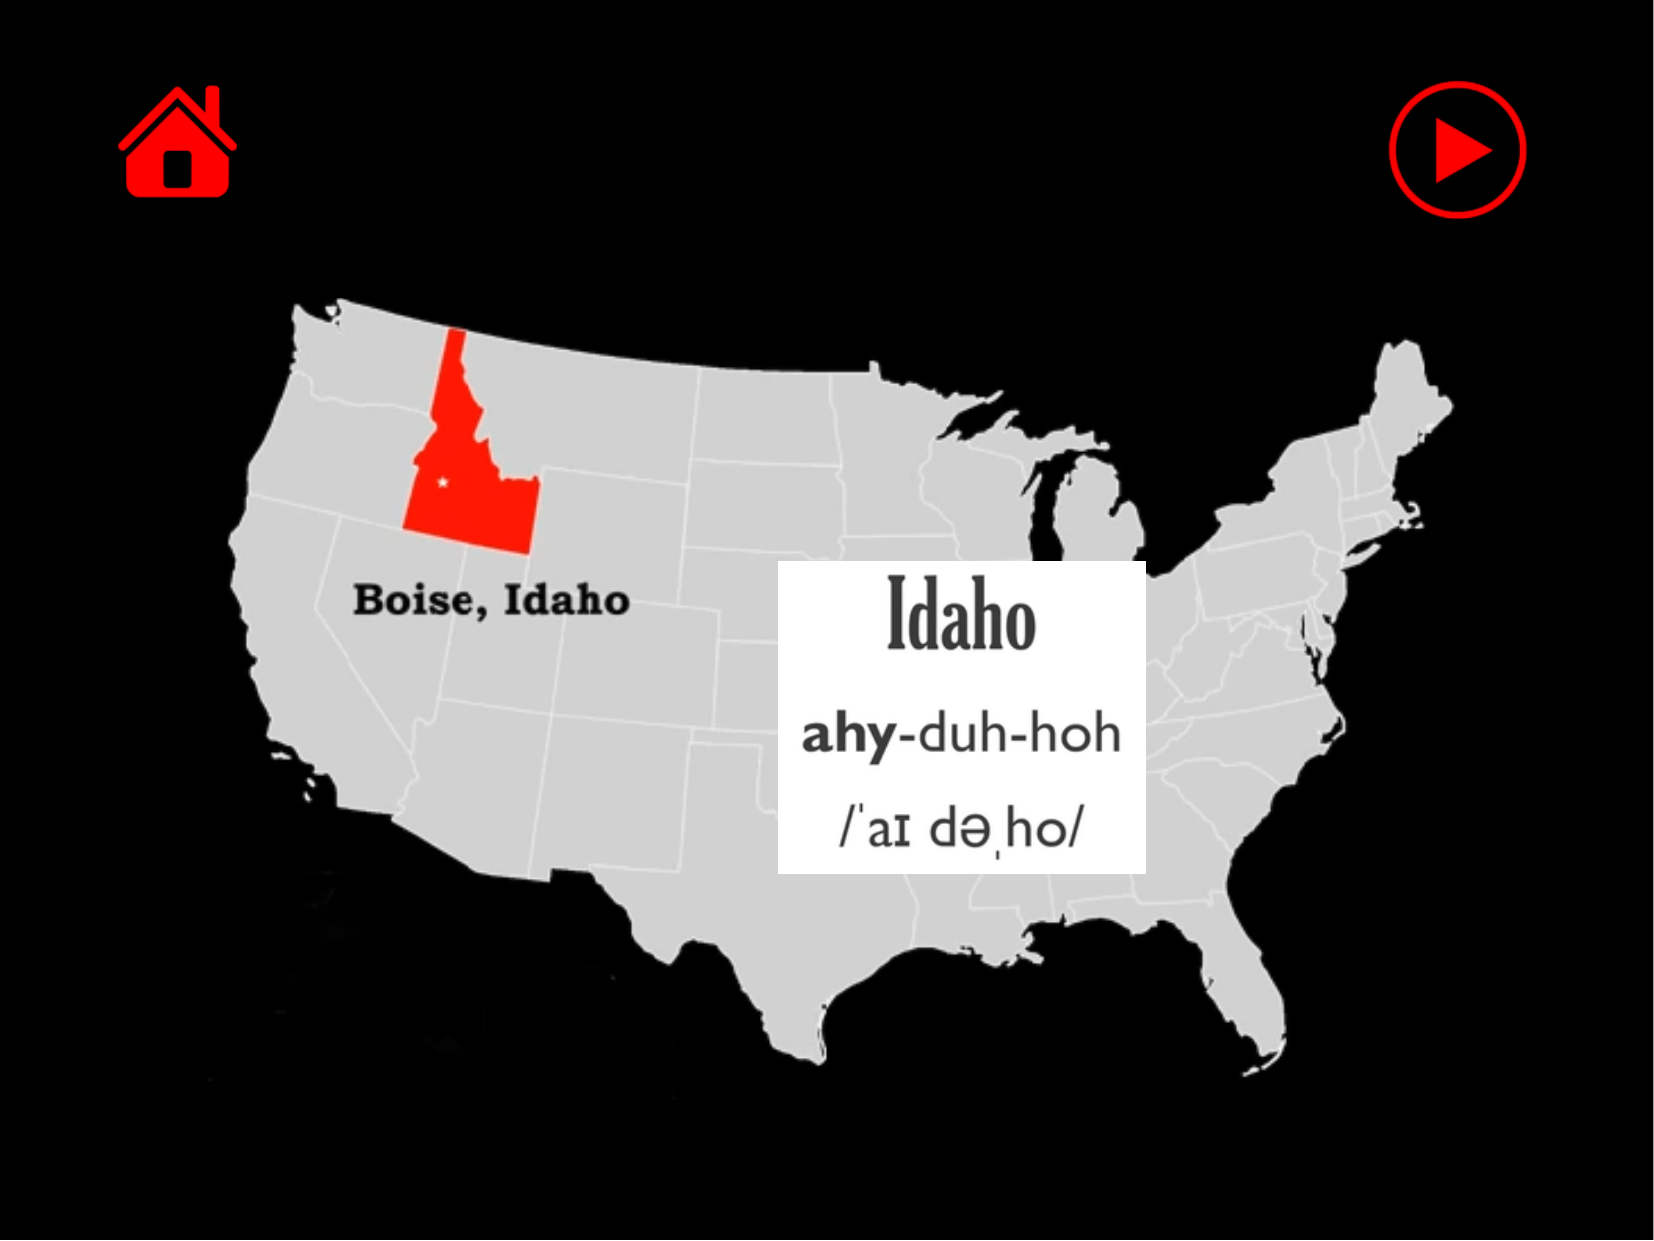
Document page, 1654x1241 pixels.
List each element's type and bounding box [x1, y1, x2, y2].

picture [1381, 70, 1539, 228]
picture [118, 82, 237, 201]
picture [170, 298, 1484, 1101]
